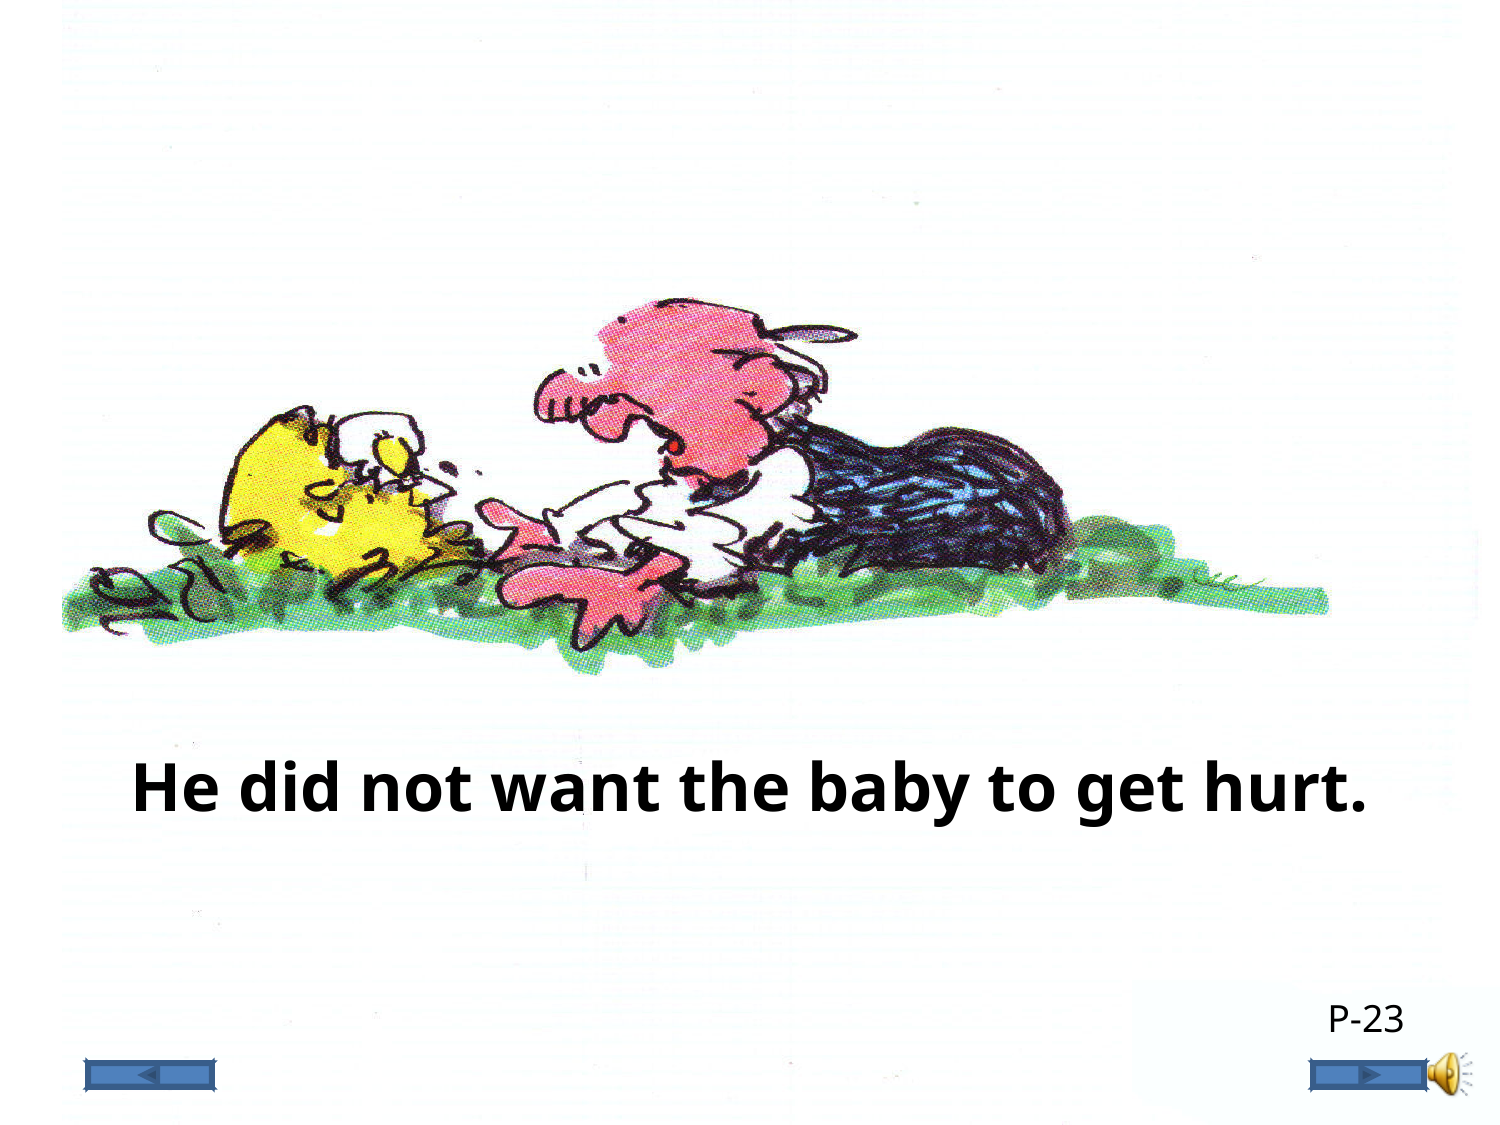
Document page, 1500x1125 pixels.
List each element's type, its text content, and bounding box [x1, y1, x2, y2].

text_box [89, 1062, 213, 1088]
picture [62, 0, 1500, 737]
text_box [1313, 1062, 1426, 1088]
text_box P-23 [1312, 987, 1438, 1048]
text_box He did not want the baby to get hurt. [0, 737, 1500, 833]
picture [62, 833, 1500, 1125]
